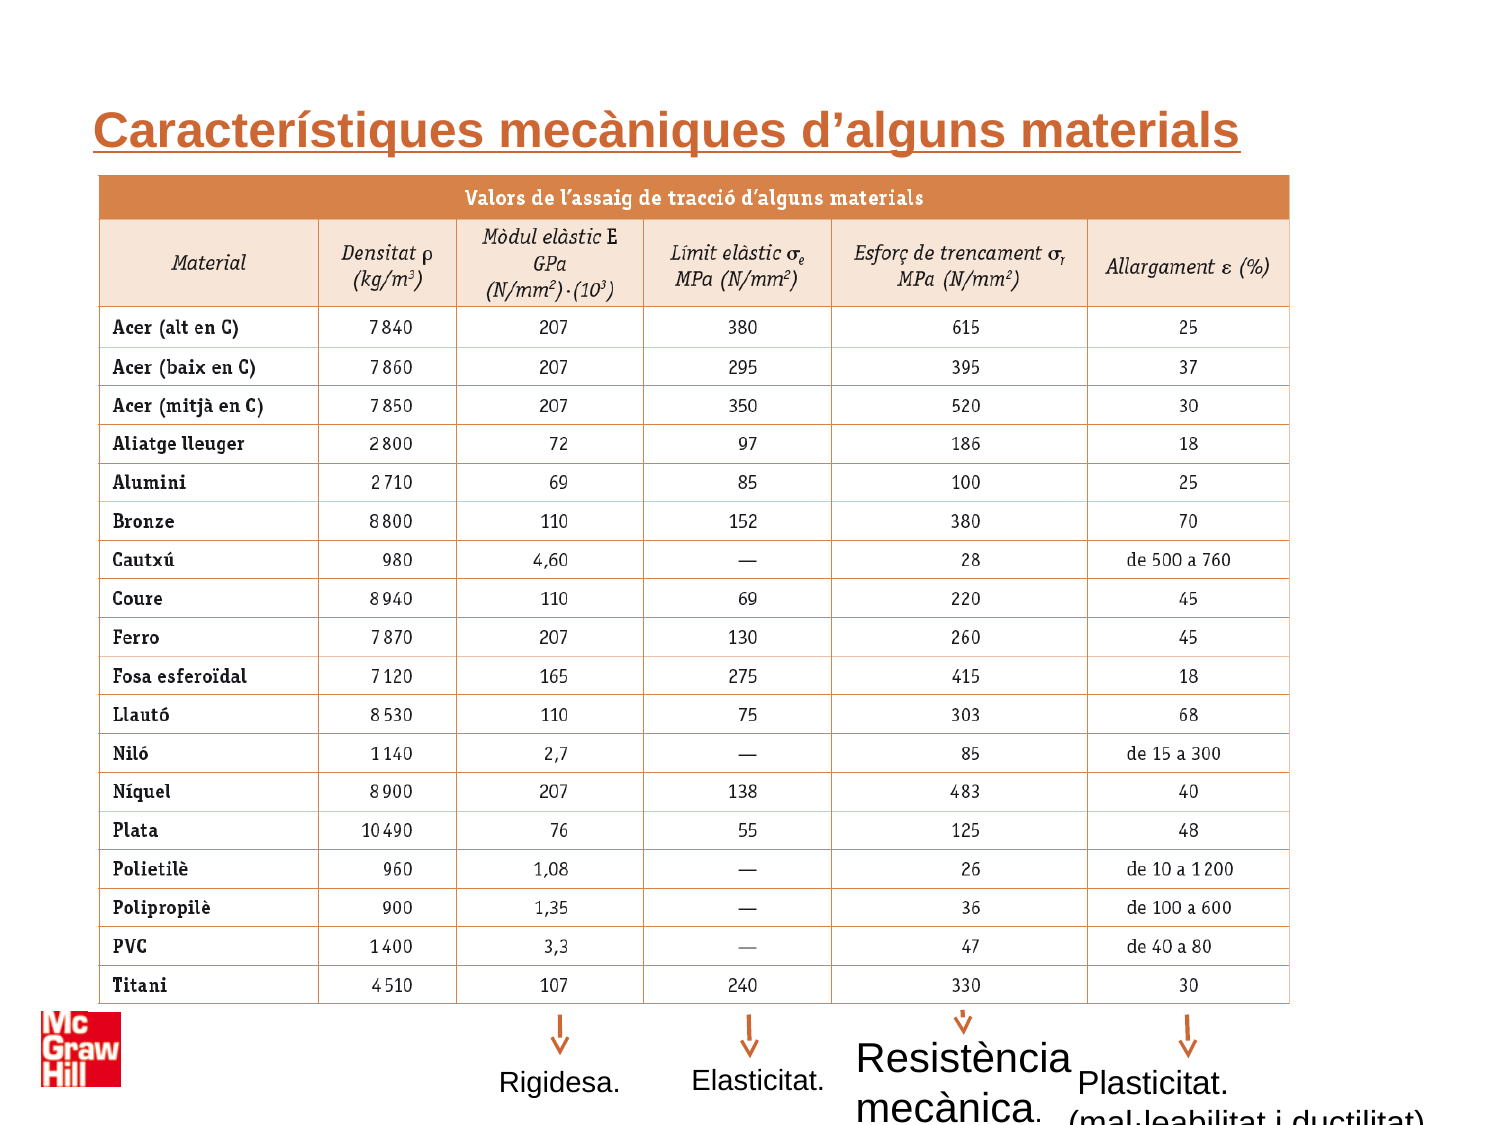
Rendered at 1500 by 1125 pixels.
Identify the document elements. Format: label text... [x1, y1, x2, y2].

picture [88, 165, 1299, 1012]
chart [41, 1011, 121, 1087]
text_box Elasticitat. [676, 1053, 840, 1105]
text_box Resistència mecànica. [840, 1023, 1099, 1125]
text_box Plasticitat. (mal·leabilitat i ductilitat) [1007, 1053, 1441, 1125]
text_box Característiques mecàniques d’alguns materials [78, 90, 1483, 166]
text_box Rigidesa. [484, 1055, 636, 1106]
